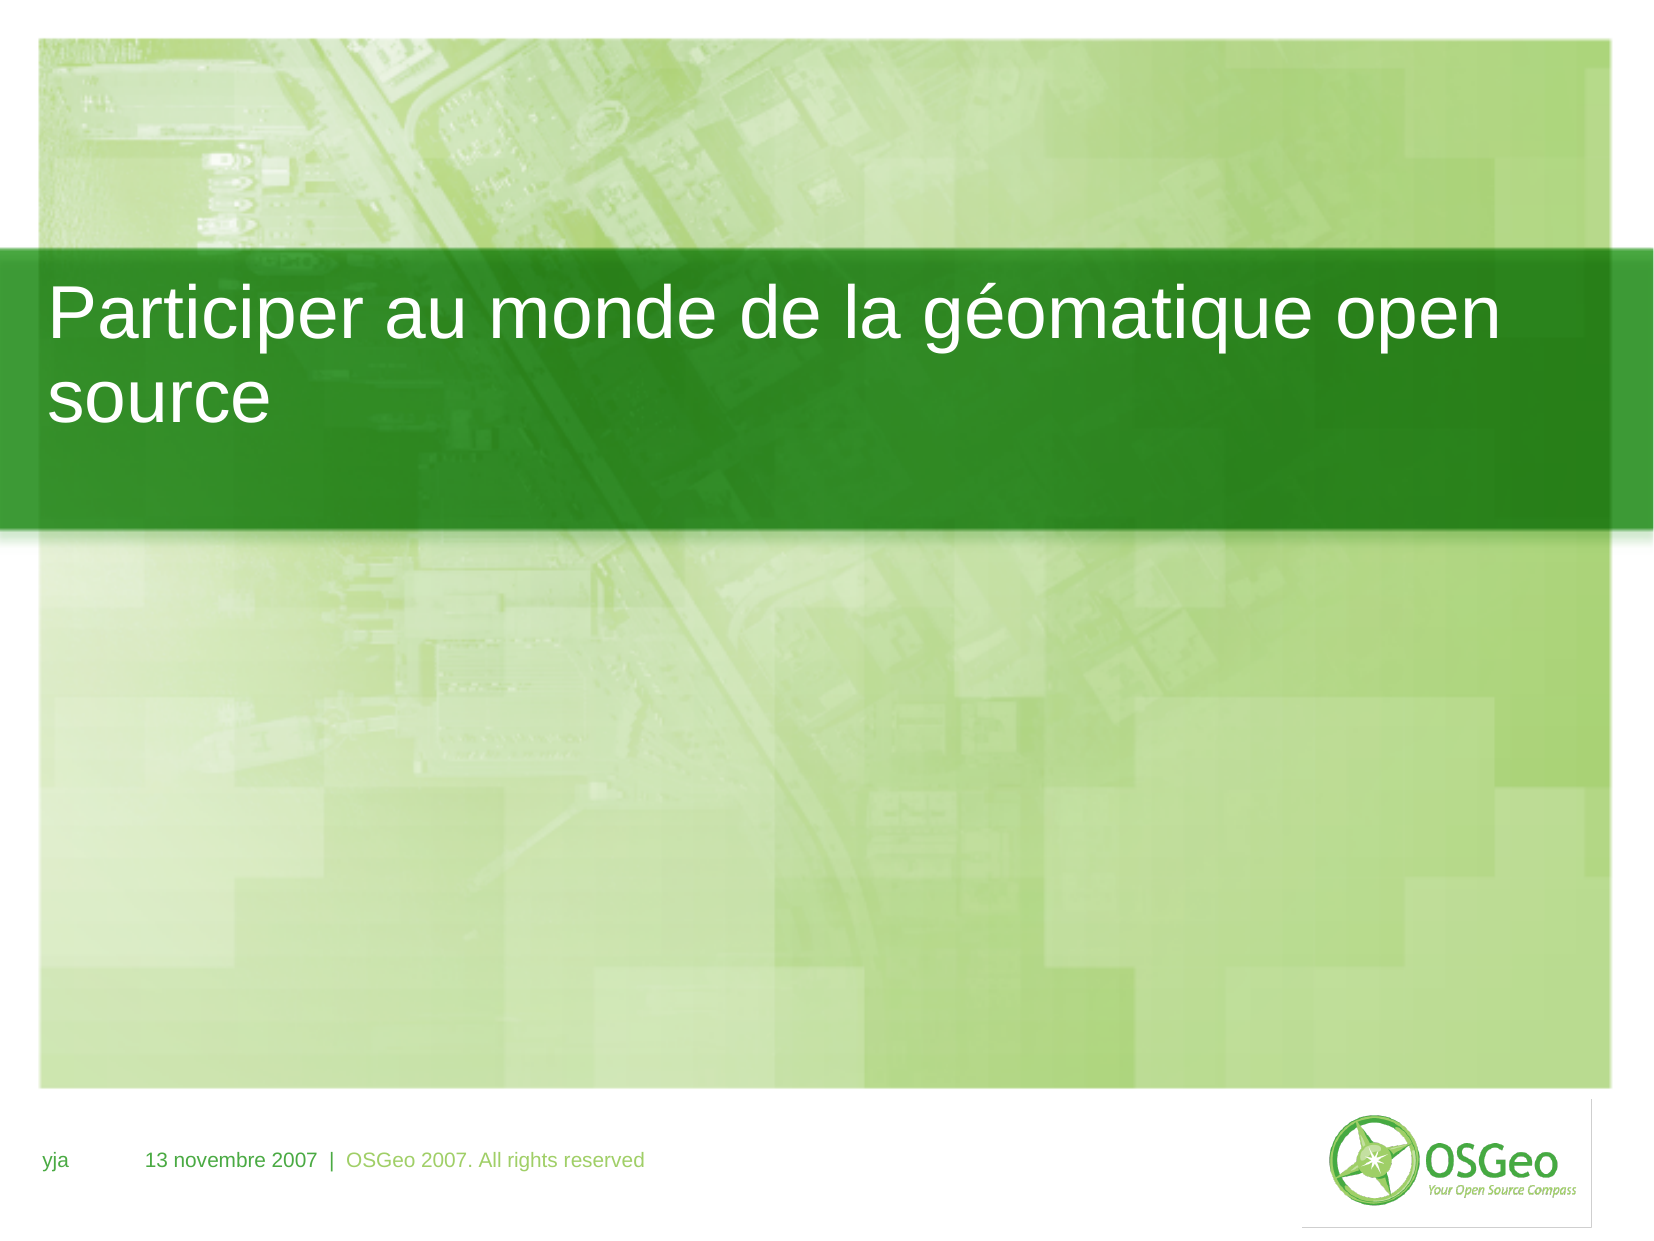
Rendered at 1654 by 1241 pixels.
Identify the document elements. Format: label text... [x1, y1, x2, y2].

picture [0, 1, 1654, 1241]
title Participer au monde de la géomatique open source [47, 265, 1536, 443]
